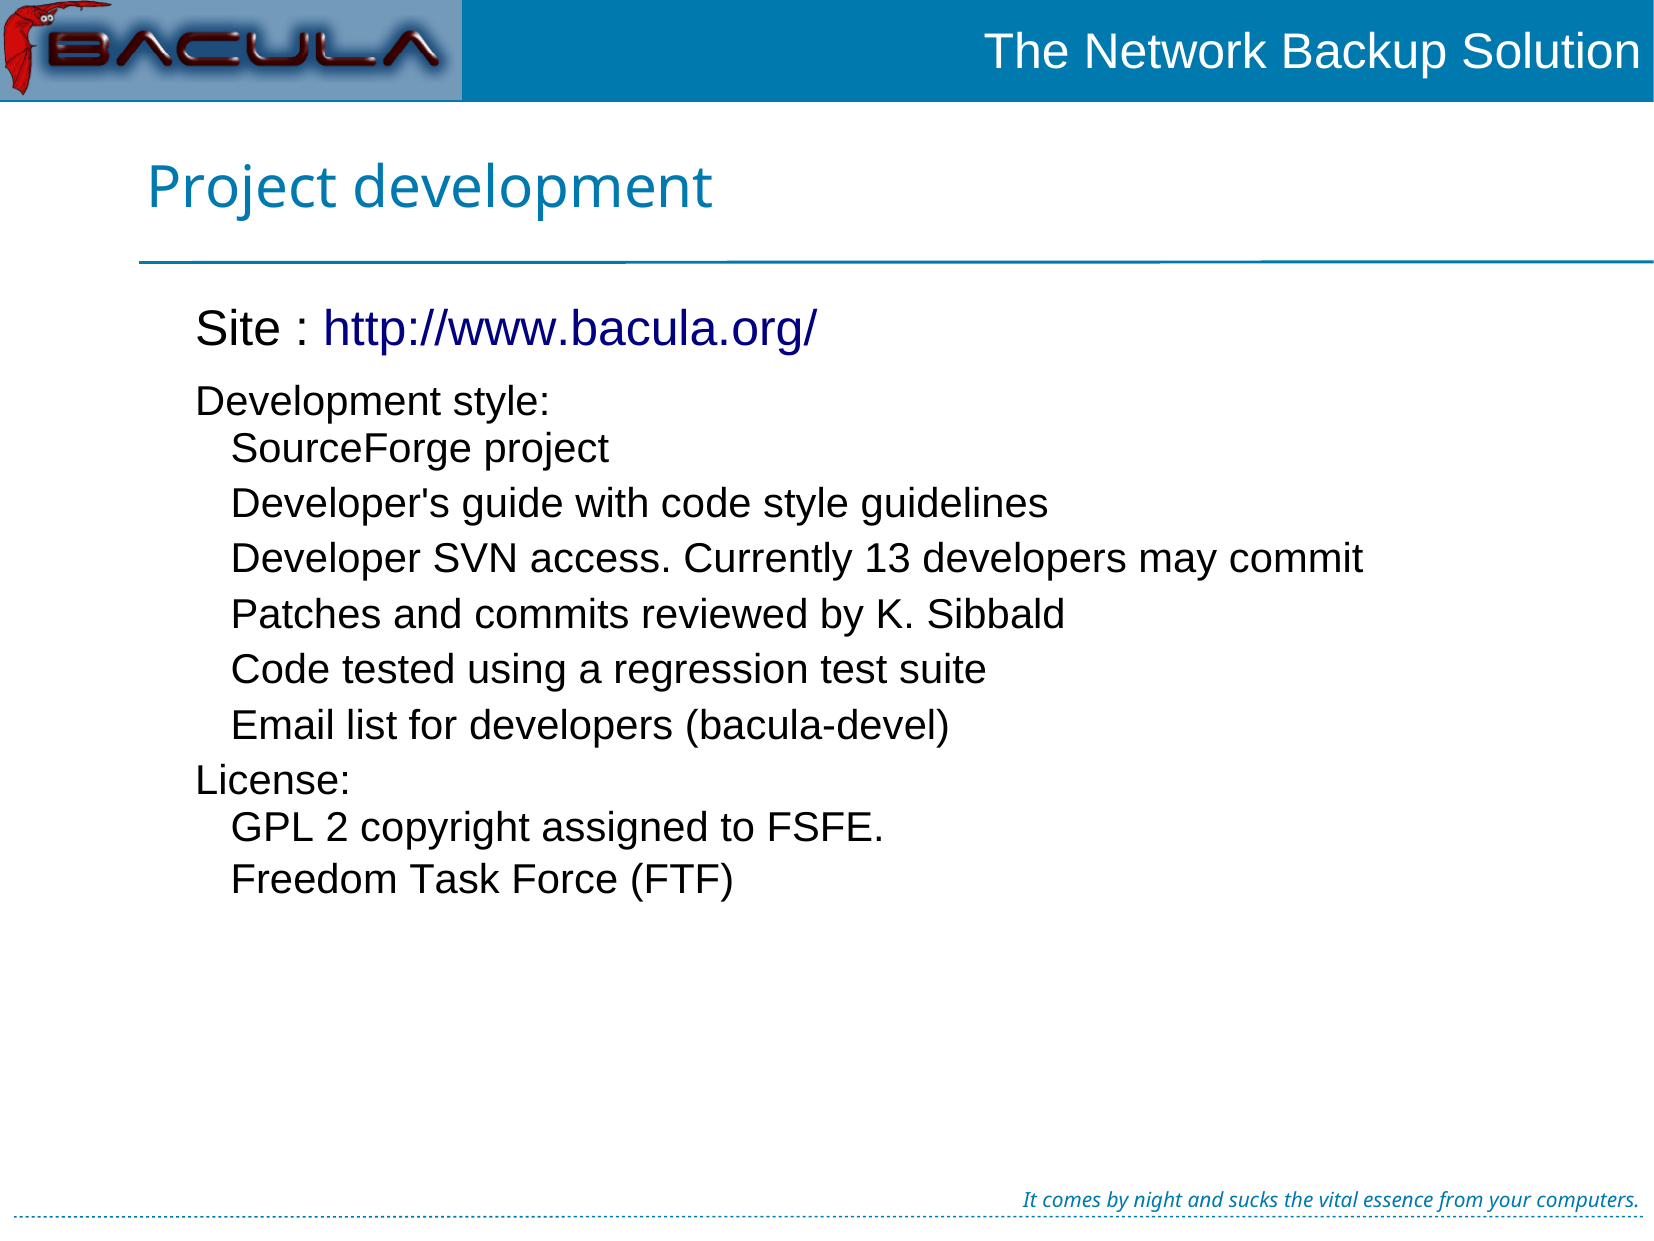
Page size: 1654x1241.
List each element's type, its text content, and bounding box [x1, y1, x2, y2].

picture [0, 0, 461, 99]
list Site : http://www.bacula.org/ Development style: SourceForge project Developer's guide with code style guidelines Developer SVN access. Currently 13 developers may commit Patches and commits reviewed by K. Sibbald Code tested using a regression test suite Email list for developers (bacula-devel) License: GPL 2 copyright assigned to FSFE. Freedom Task Force (FTF) [136, 300, 1538, 1175]
title Project development [146, 120, 1498, 226]
